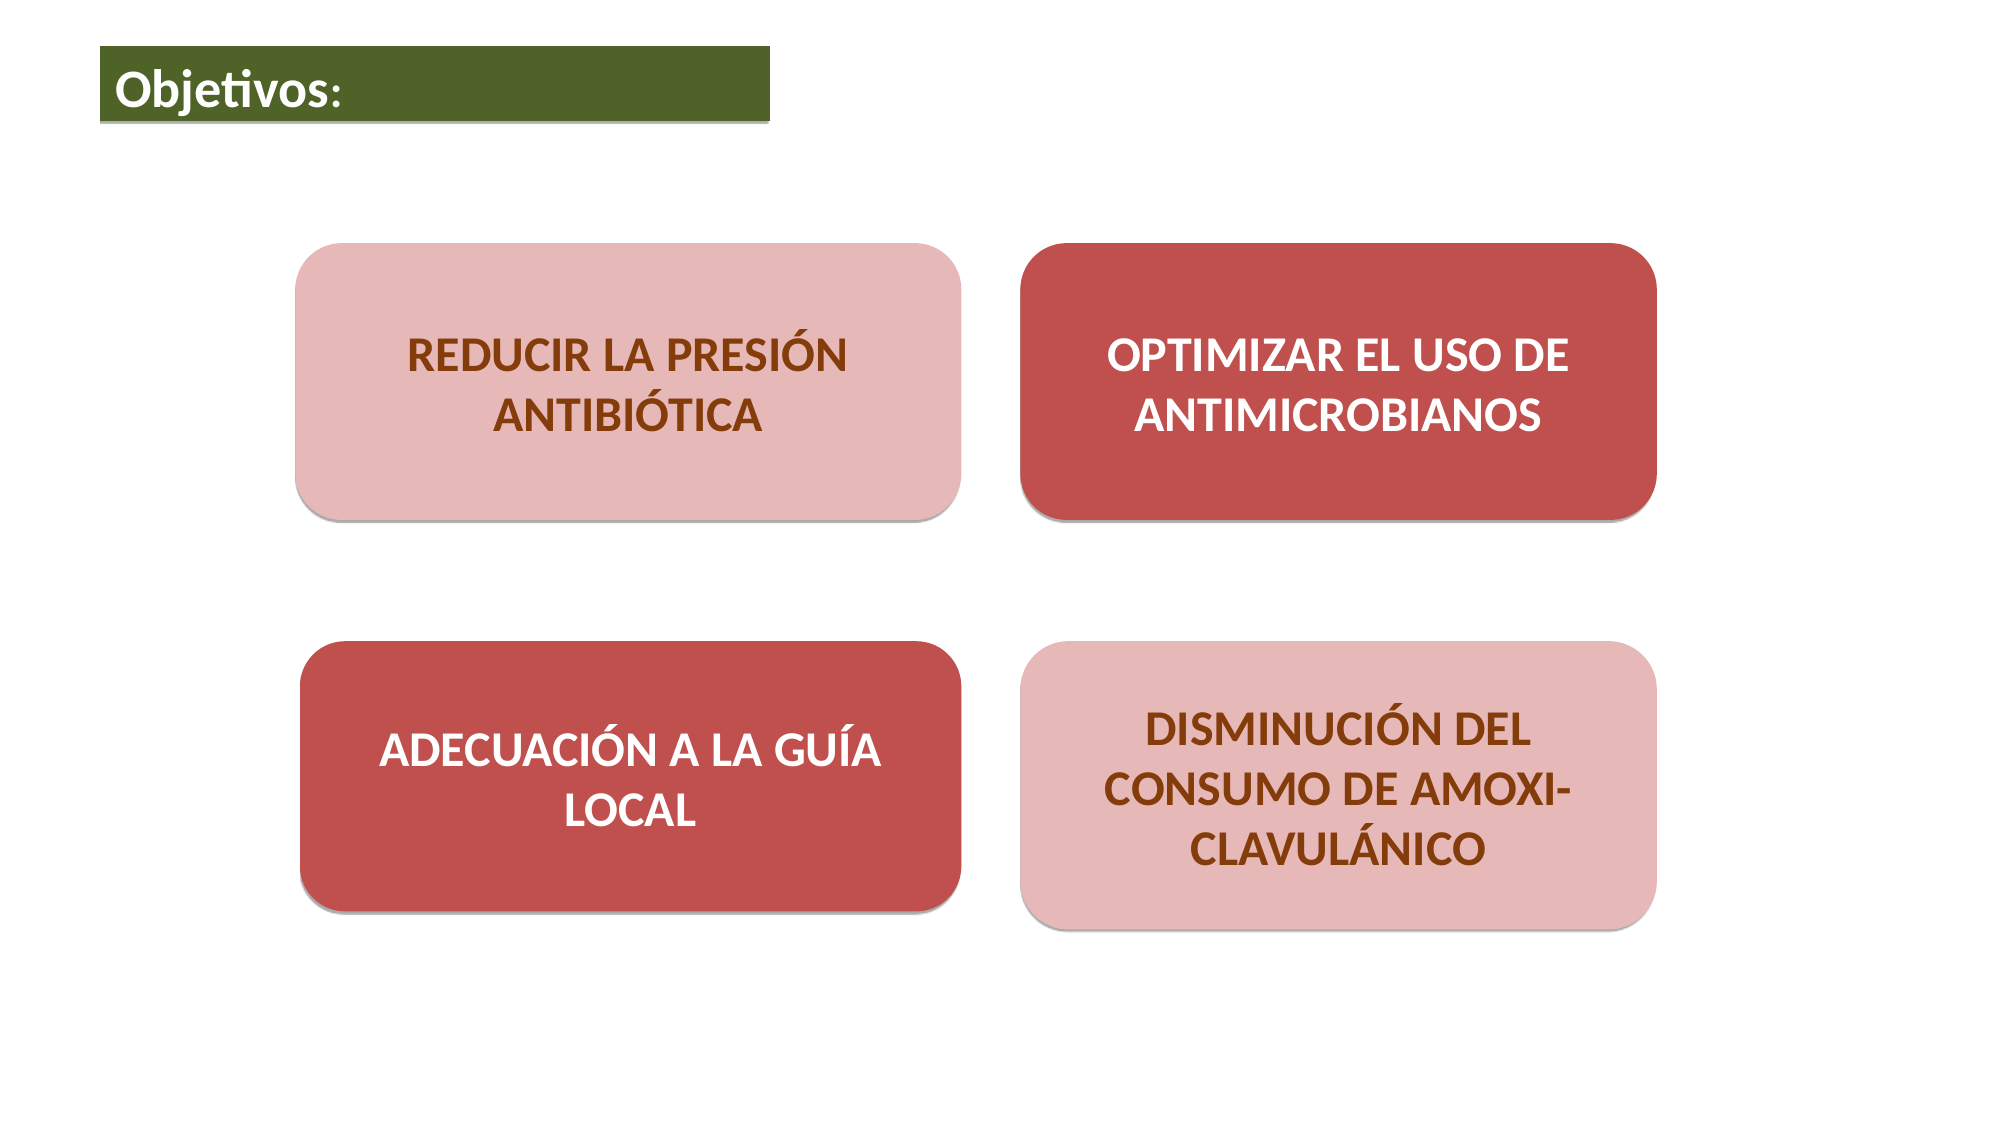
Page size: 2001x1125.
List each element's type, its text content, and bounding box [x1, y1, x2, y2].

text_box DISMINUCIÓN DEL CONSUMO DE AMOXI-CLAVULÁNICO [1020, 641, 1657, 930]
text_box REDUCIR LA PRESIÓN ANTIBIÓTICA [295, 243, 962, 520]
text_box ADECUACIÓN A LA GUÍA LOCAL [300, 641, 962, 912]
text_box OPTIMIZAR EL USO DE ANTIMICROBIANOS [1020, 243, 1657, 520]
text_box Objetivos: [100, 46, 770, 121]
